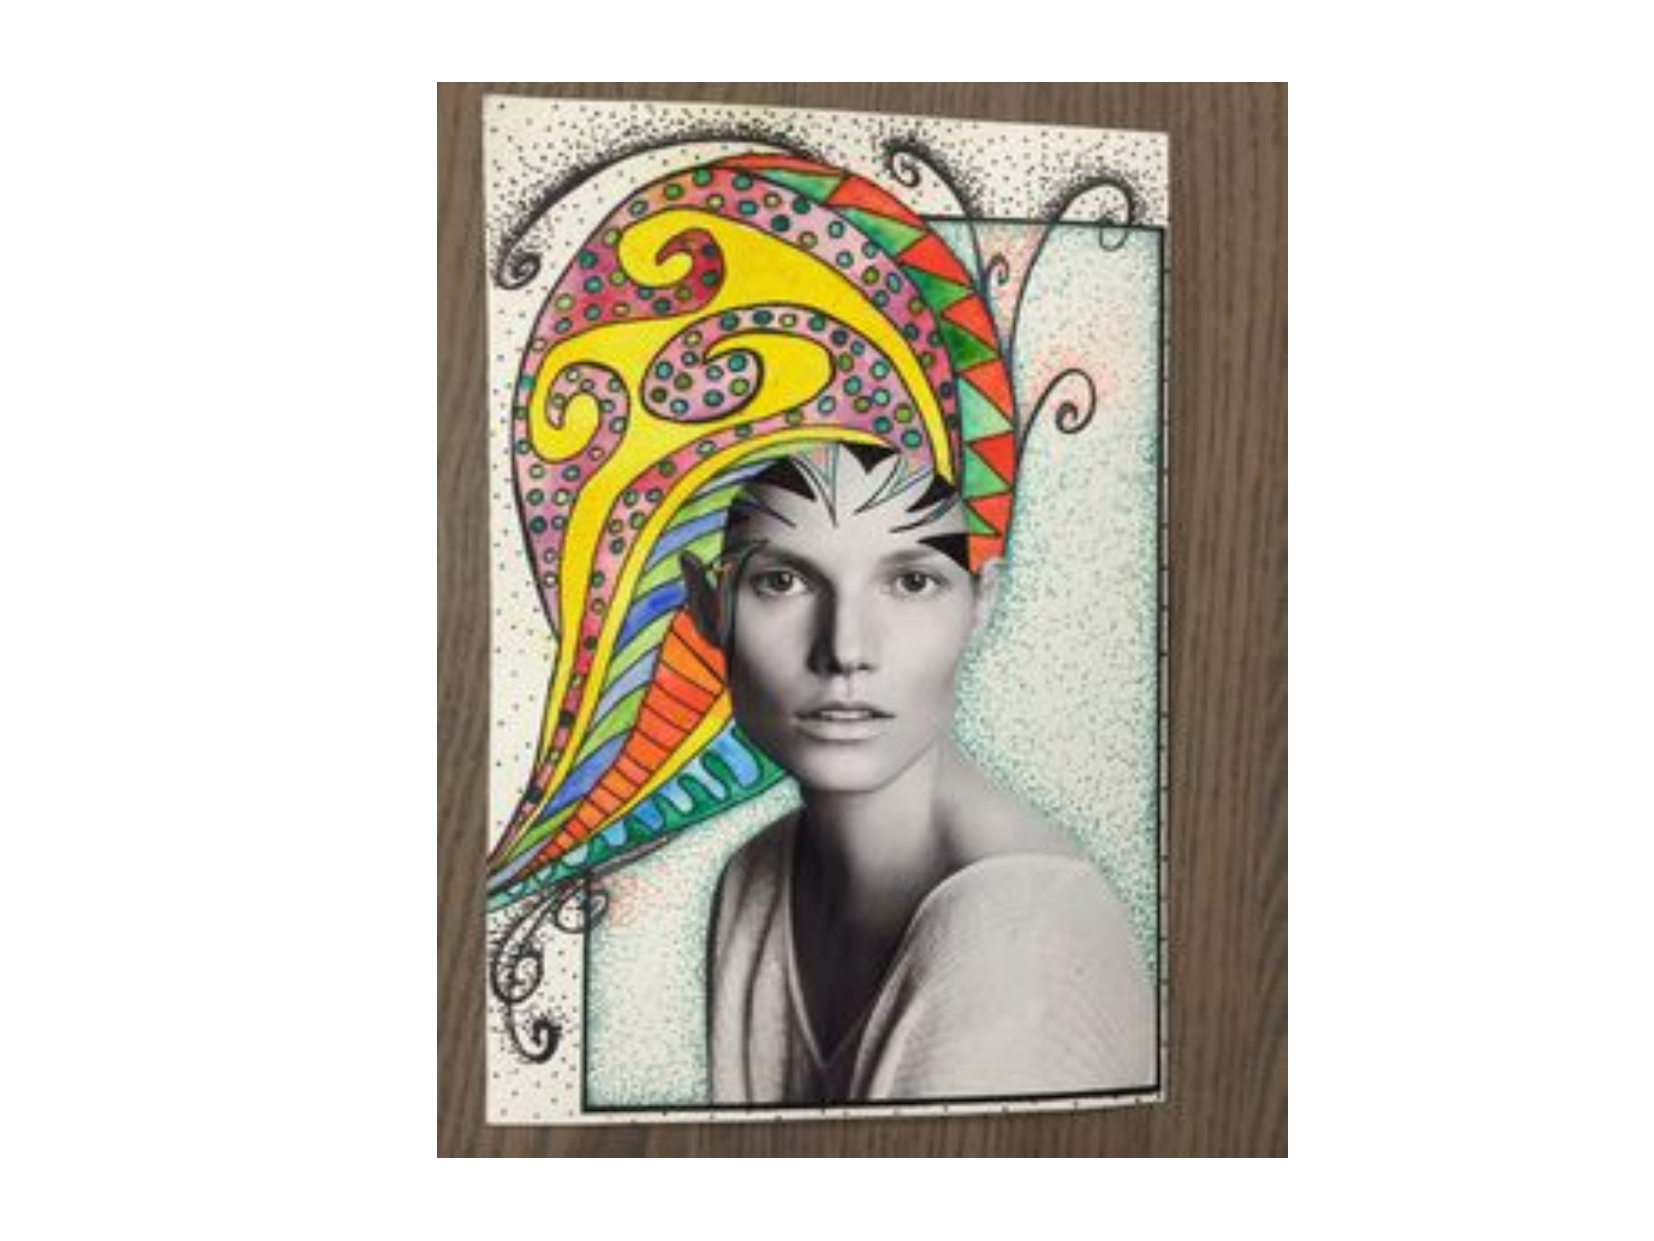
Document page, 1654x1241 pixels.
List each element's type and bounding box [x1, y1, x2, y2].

picture [437, 82, 1288, 1158]
